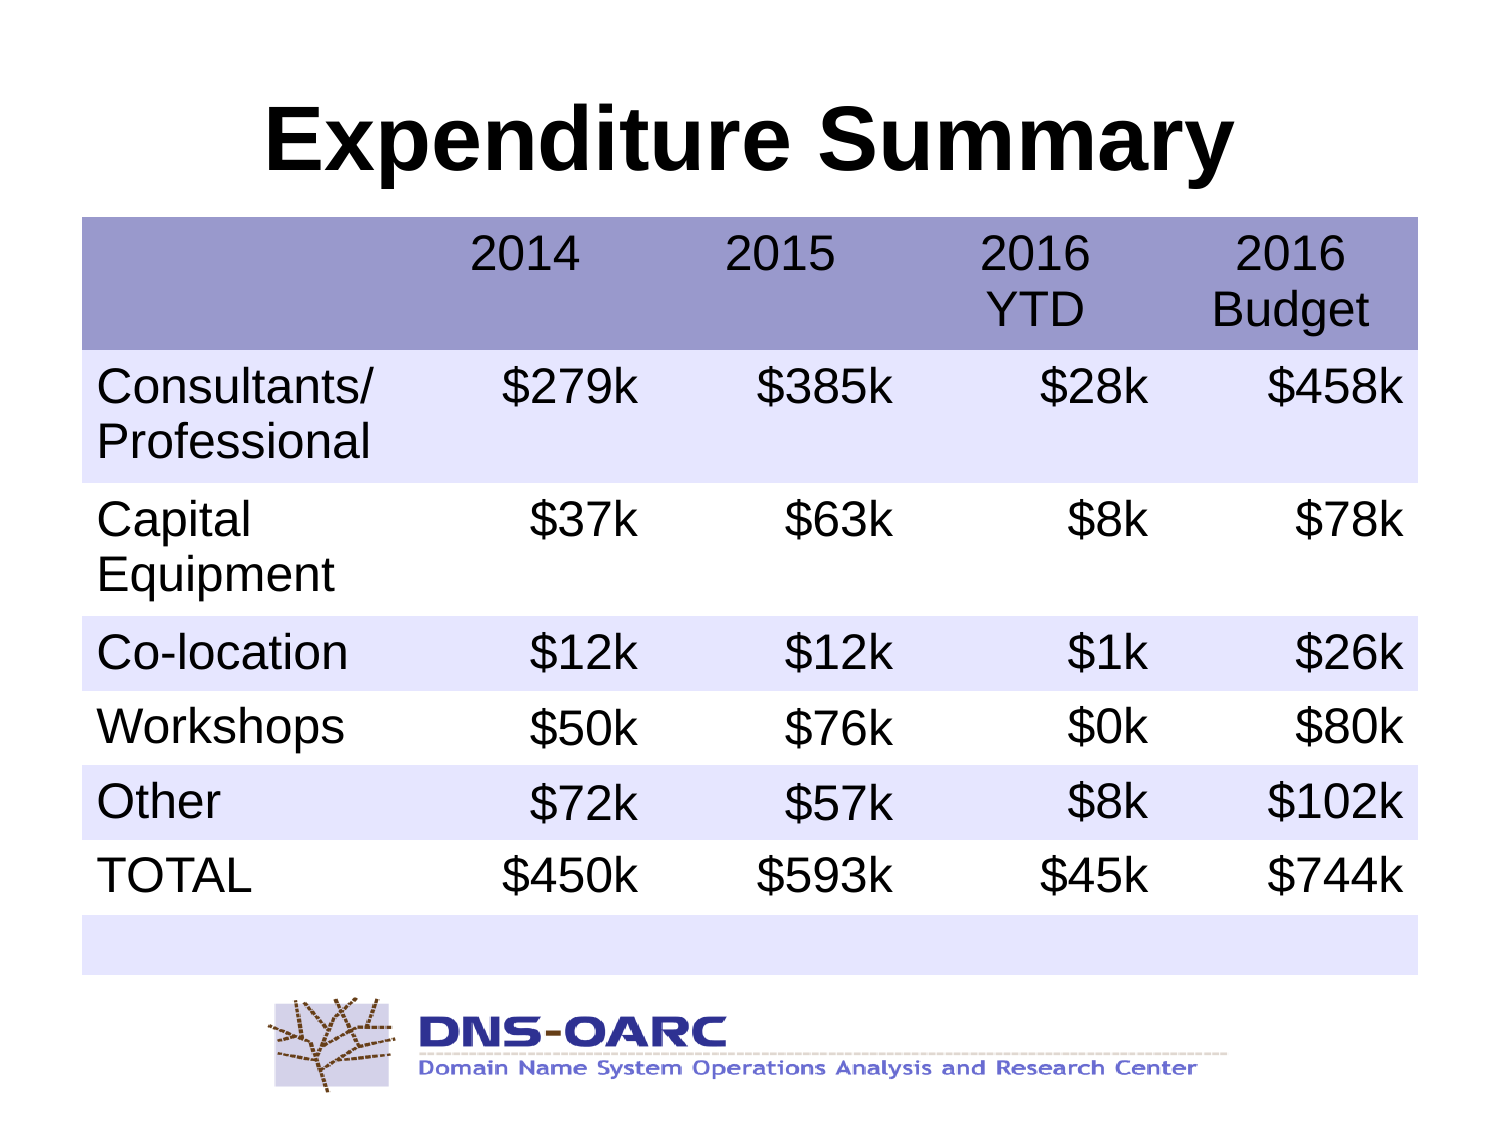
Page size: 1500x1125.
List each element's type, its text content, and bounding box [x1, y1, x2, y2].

table_cell $12k [653, 616, 908, 691]
table_cell $8k [908, 483, 1163, 616]
title Expenditure Summary [75, 52, 1425, 226]
picture [214, 991, 1259, 1099]
table_cell Capital Equipment [82, 483, 398, 616]
table_cell $593k [653, 840, 908, 915]
table_header 2015 [653, 217, 908, 350]
table_cell [908, 915, 1163, 975]
table_cell $385k [653, 350, 908, 483]
table_cell $78k [1163, 483, 1418, 616]
table_header 2014 [398, 217, 653, 350]
table_header 2016 Budget [1163, 217, 1418, 350]
table_cell Workshops [82, 691, 398, 765]
table_cell $1k [908, 616, 1163, 691]
table_cell Other [82, 765, 398, 840]
table_header [82, 217, 398, 350]
table_cell $76k [653, 691, 908, 765]
table_cell $57k [653, 765, 908, 840]
table_cell $12k [398, 616, 653, 691]
table_cell Co-location [82, 616, 398, 691]
table_cell $50k [398, 691, 653, 765]
table_cell $102k [1163, 765, 1418, 840]
table_cell $0k [908, 691, 1163, 765]
table_cell $37k [398, 483, 653, 616]
table_cell $26k [1163, 616, 1418, 691]
table_cell $63k [653, 483, 908, 616]
table_cell [653, 915, 908, 975]
table_cell [1163, 915, 1418, 975]
table_cell [398, 915, 653, 975]
table_cell $72k [398, 765, 653, 840]
table_cell TOTAL [82, 840, 398, 915]
table_cell $450k [398, 840, 653, 915]
table_header 2016 YTD [908, 217, 1163, 350]
table_cell $45k [908, 840, 1163, 915]
table_cell [82, 915, 398, 975]
table_cell Consultants/ Professional [82, 350, 398, 483]
table_cell $458k [1163, 350, 1418, 483]
table_cell $28k [908, 350, 1163, 483]
table_cell $80k [1163, 691, 1418, 765]
table_cell $744k [1163, 840, 1418, 915]
table_cell $279k [398, 350, 653, 483]
table_cell $8k [908, 765, 1163, 840]
